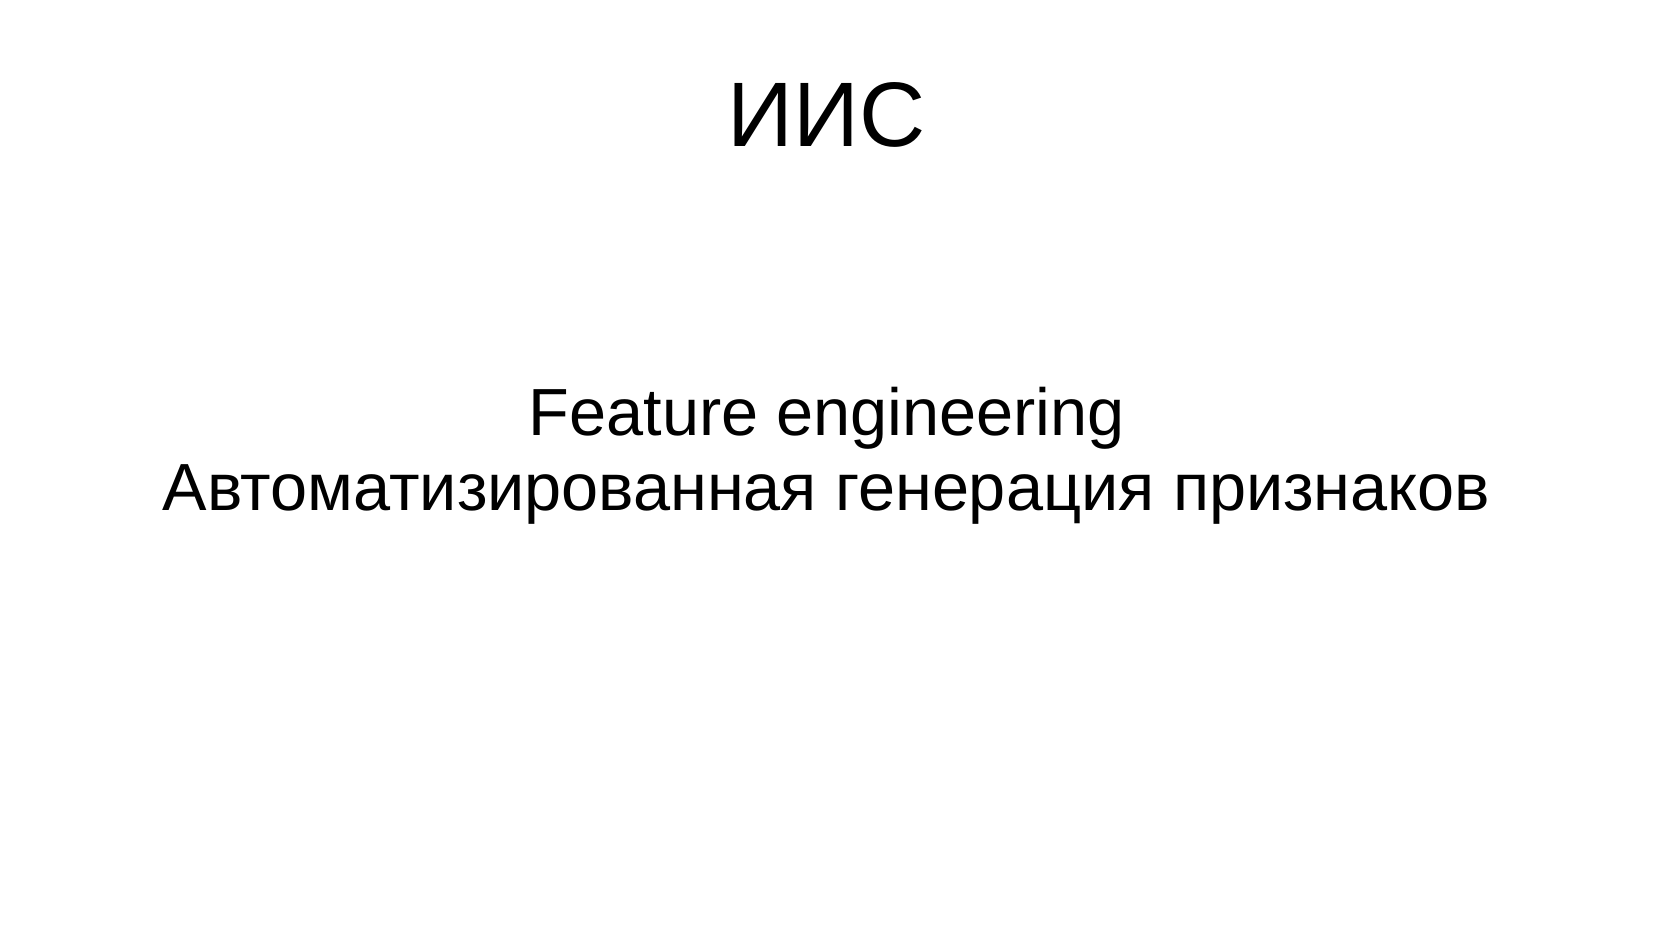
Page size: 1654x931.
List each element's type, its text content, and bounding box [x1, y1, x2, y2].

title ИИС [82, 37, 1571, 193]
subtitle Feature engineering Автоматизированная генерация признаков [82, 217, 1571, 758]
